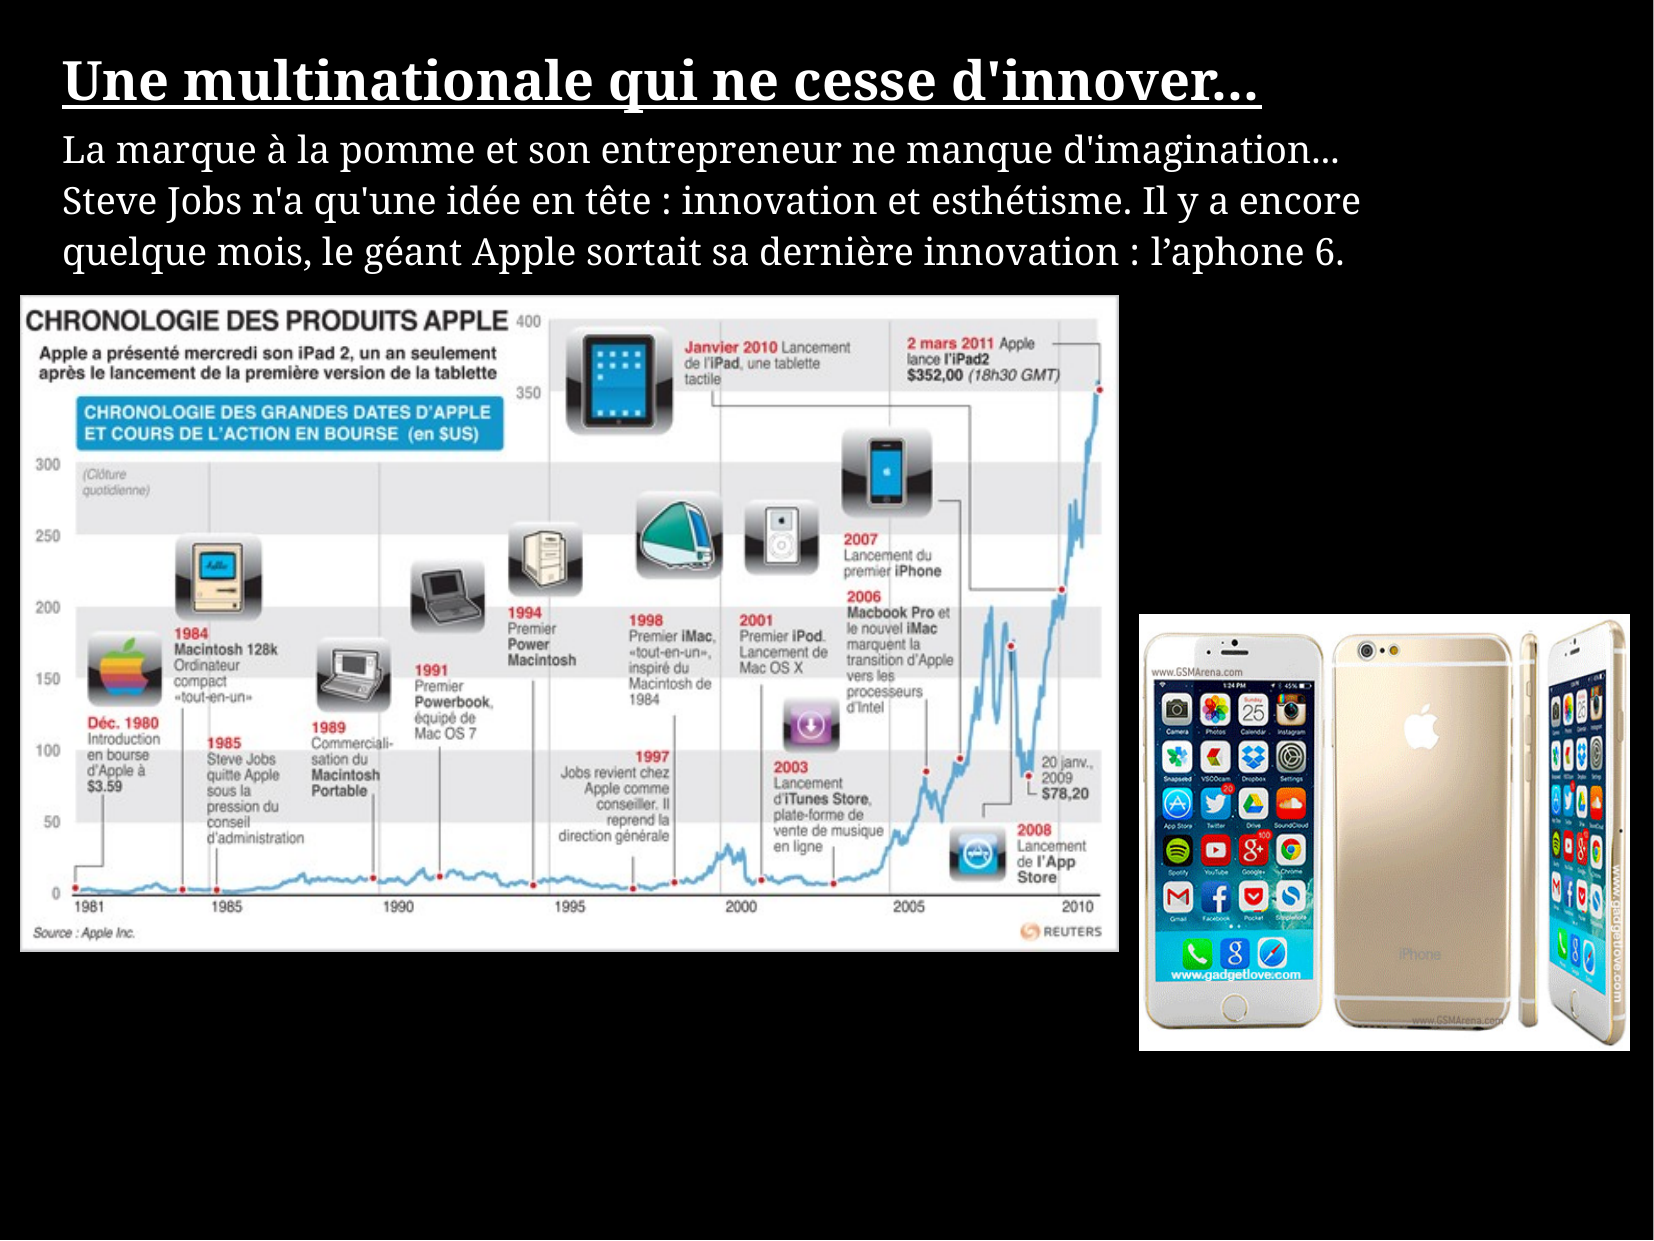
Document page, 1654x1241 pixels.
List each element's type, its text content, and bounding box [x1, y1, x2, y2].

picture [1139, 614, 1630, 1051]
text_box La marque à la pomme et son entrepreneur ne manque d'imagination... Steve Jobs n'a qu'une idée en tête : innovation et esthétisme. Il y a encore quelque mois, le géant Apple sortait sa dernière innovation : l’aphone 6. [47, 116, 1441, 260]
picture [20, 295, 1119, 953]
text_box Une multinationale qui ne cesse d'innover... [47, 35, 1453, 112]
